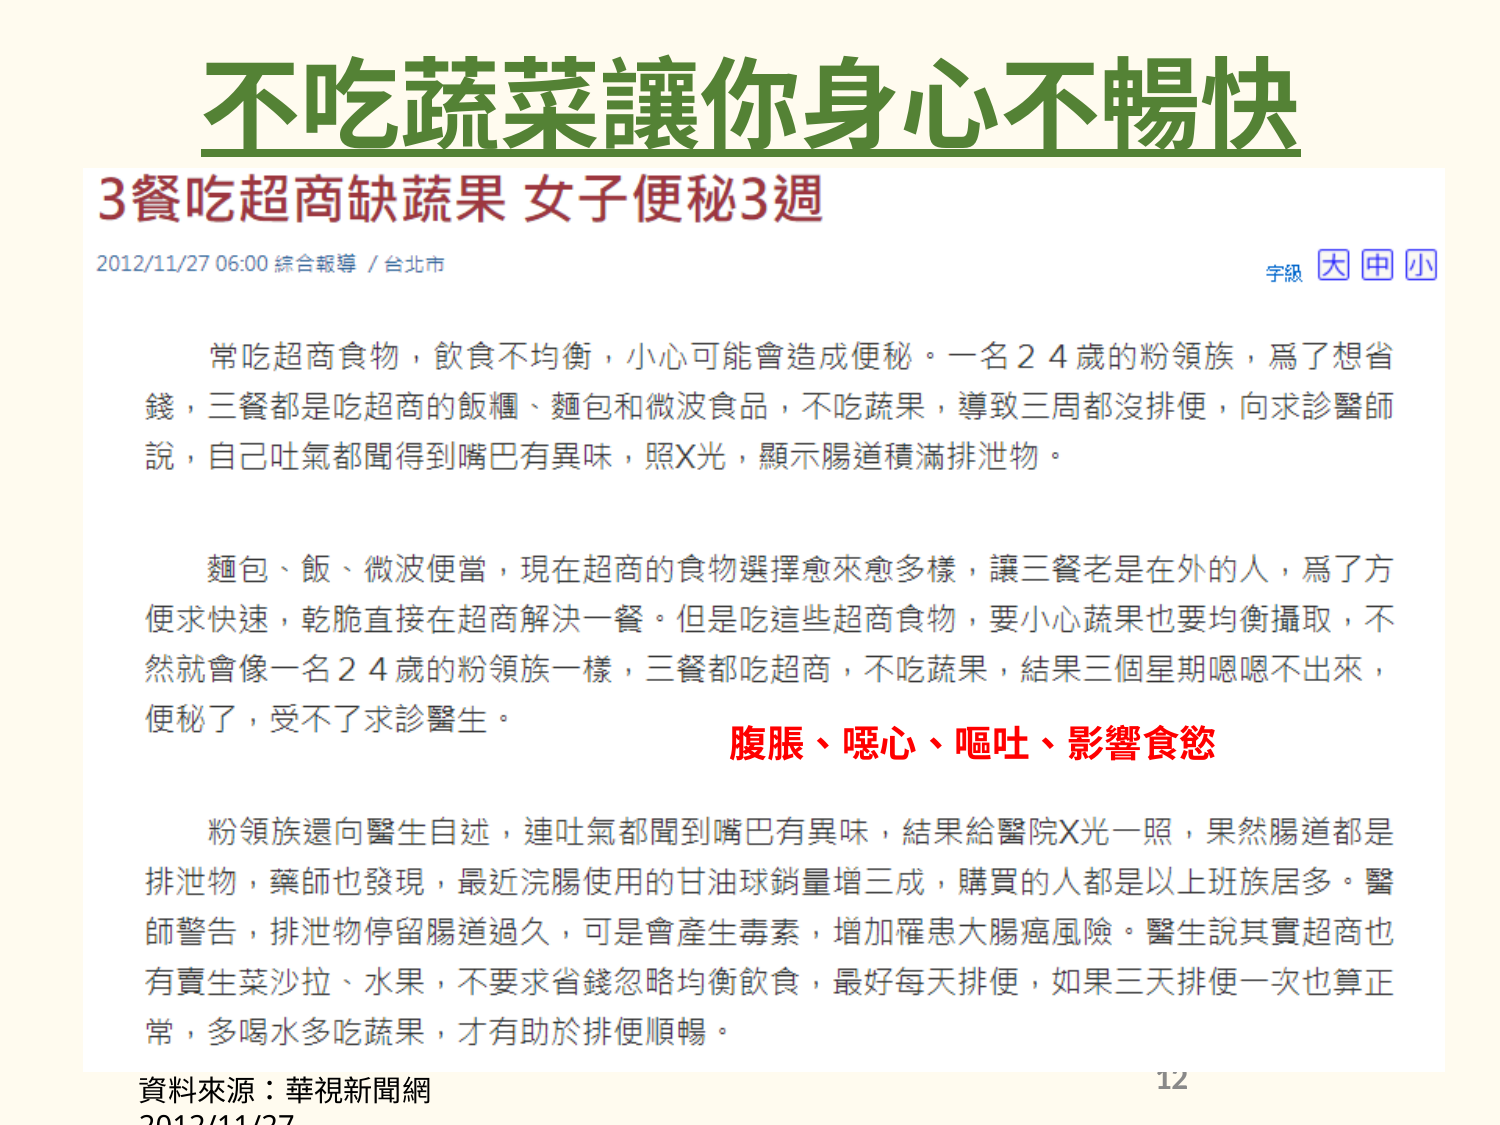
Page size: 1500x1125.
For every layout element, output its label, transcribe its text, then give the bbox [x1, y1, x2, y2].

text_box 不吃蔬菜讓你身心不暢快 [59, 34, 1442, 171]
picture [83, 168, 1445, 1072]
text_box 腹脹、噁心、嘔吐、影響食慾 [714, 712, 1246, 773]
text_box 12 [1139, 1046, 1478, 1107]
text_box 資料來源：華視新聞網2012/11/27 [123, 1072, 609, 1115]
